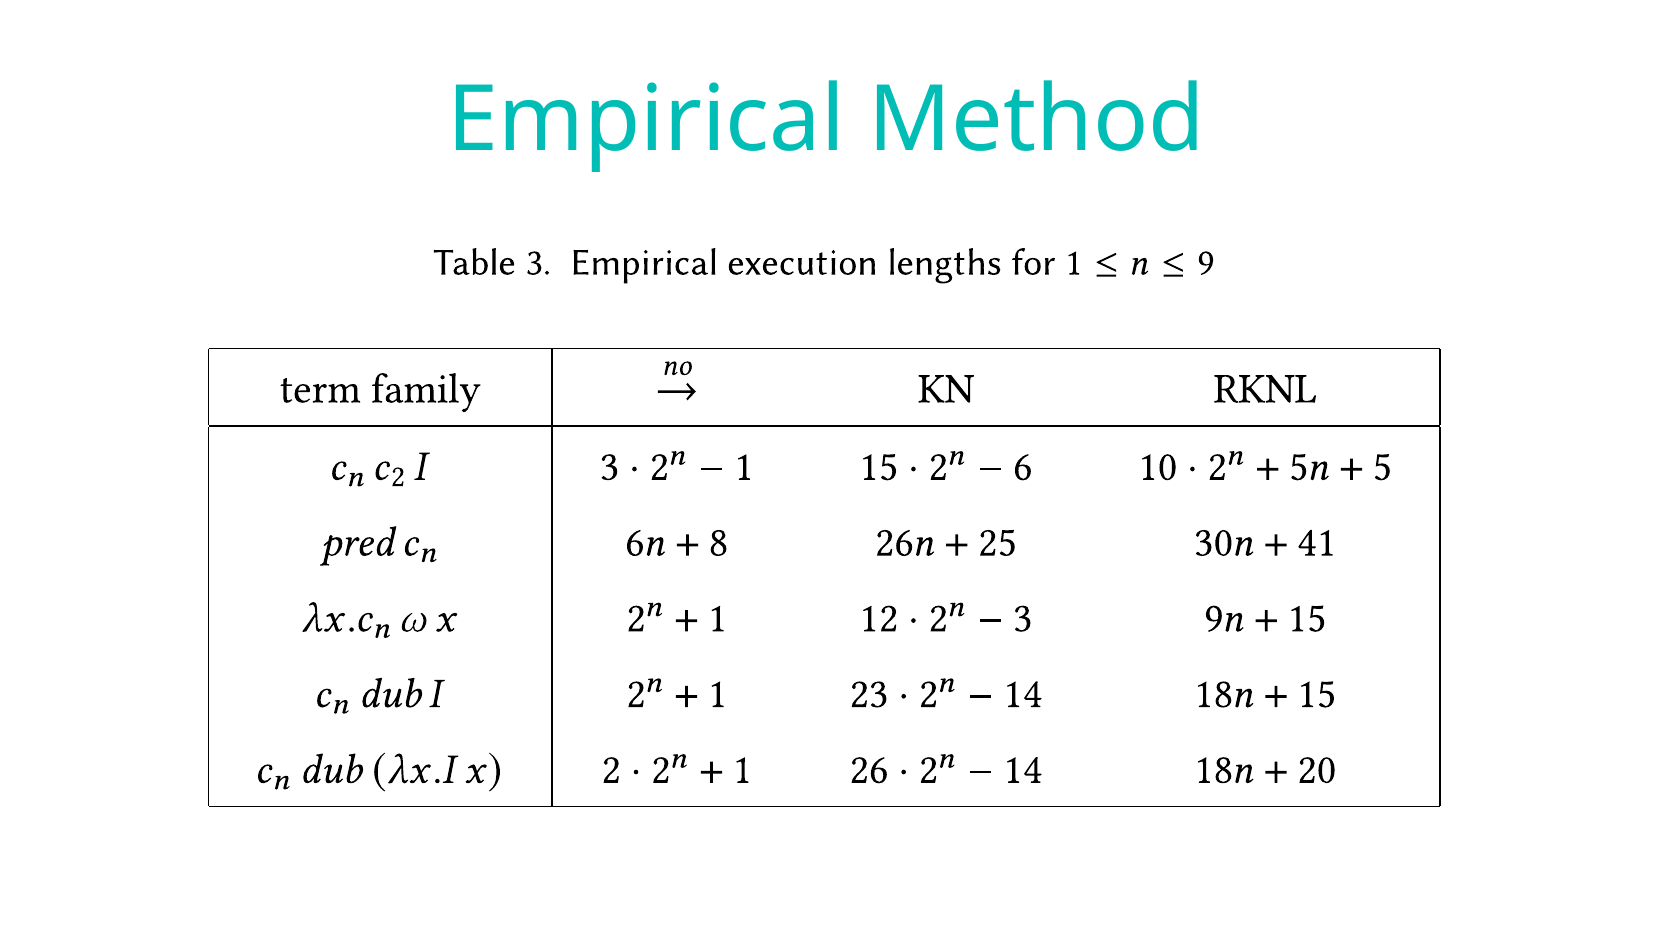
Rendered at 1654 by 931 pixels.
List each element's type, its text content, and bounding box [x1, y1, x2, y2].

picture [207, 248, 1441, 808]
title Empirical Method [82, 37, 1571, 193]
